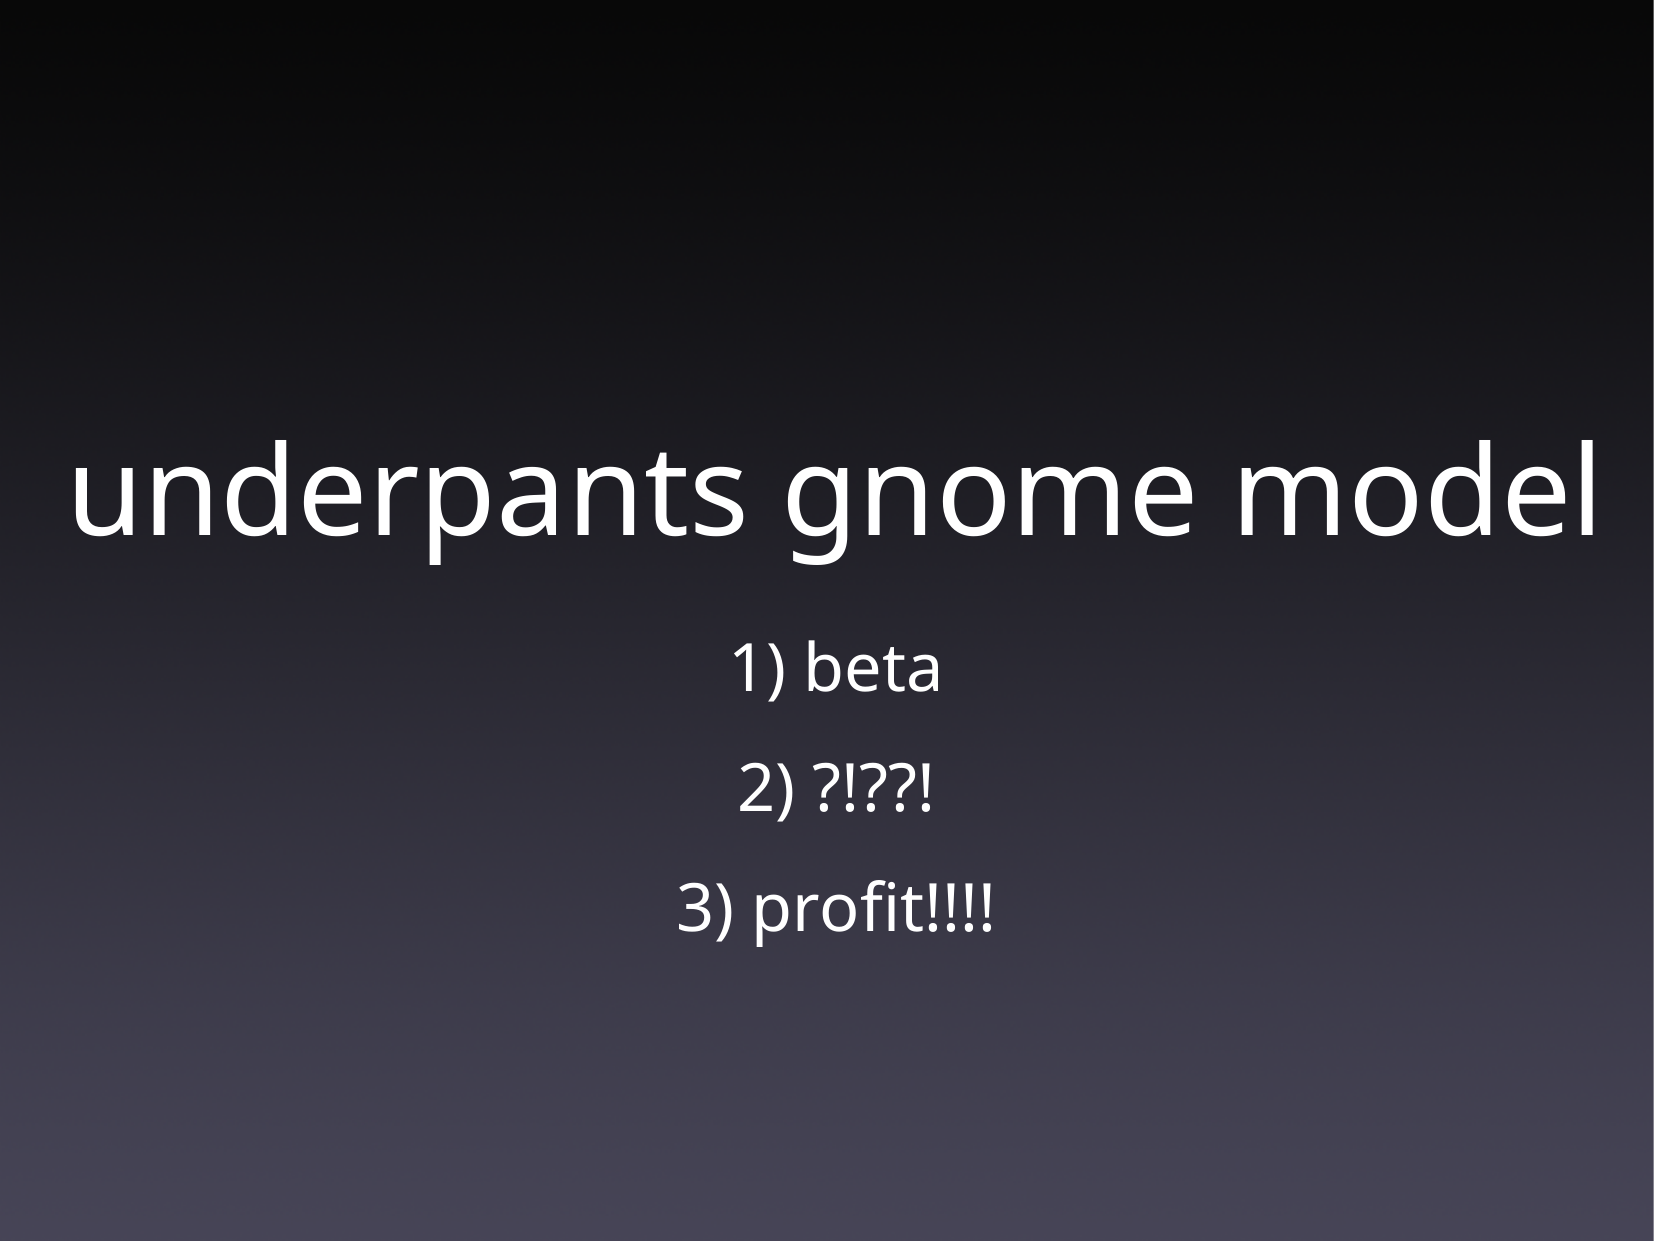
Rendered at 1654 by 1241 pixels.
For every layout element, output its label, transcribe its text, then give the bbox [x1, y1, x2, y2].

title underpants gnome model [29, 383, 1625, 591]
list 1) beta 2) ?!??! 3) profit!!!! [121, 620, 1534, 1127]
picture [0, 0, 1654, 1241]
